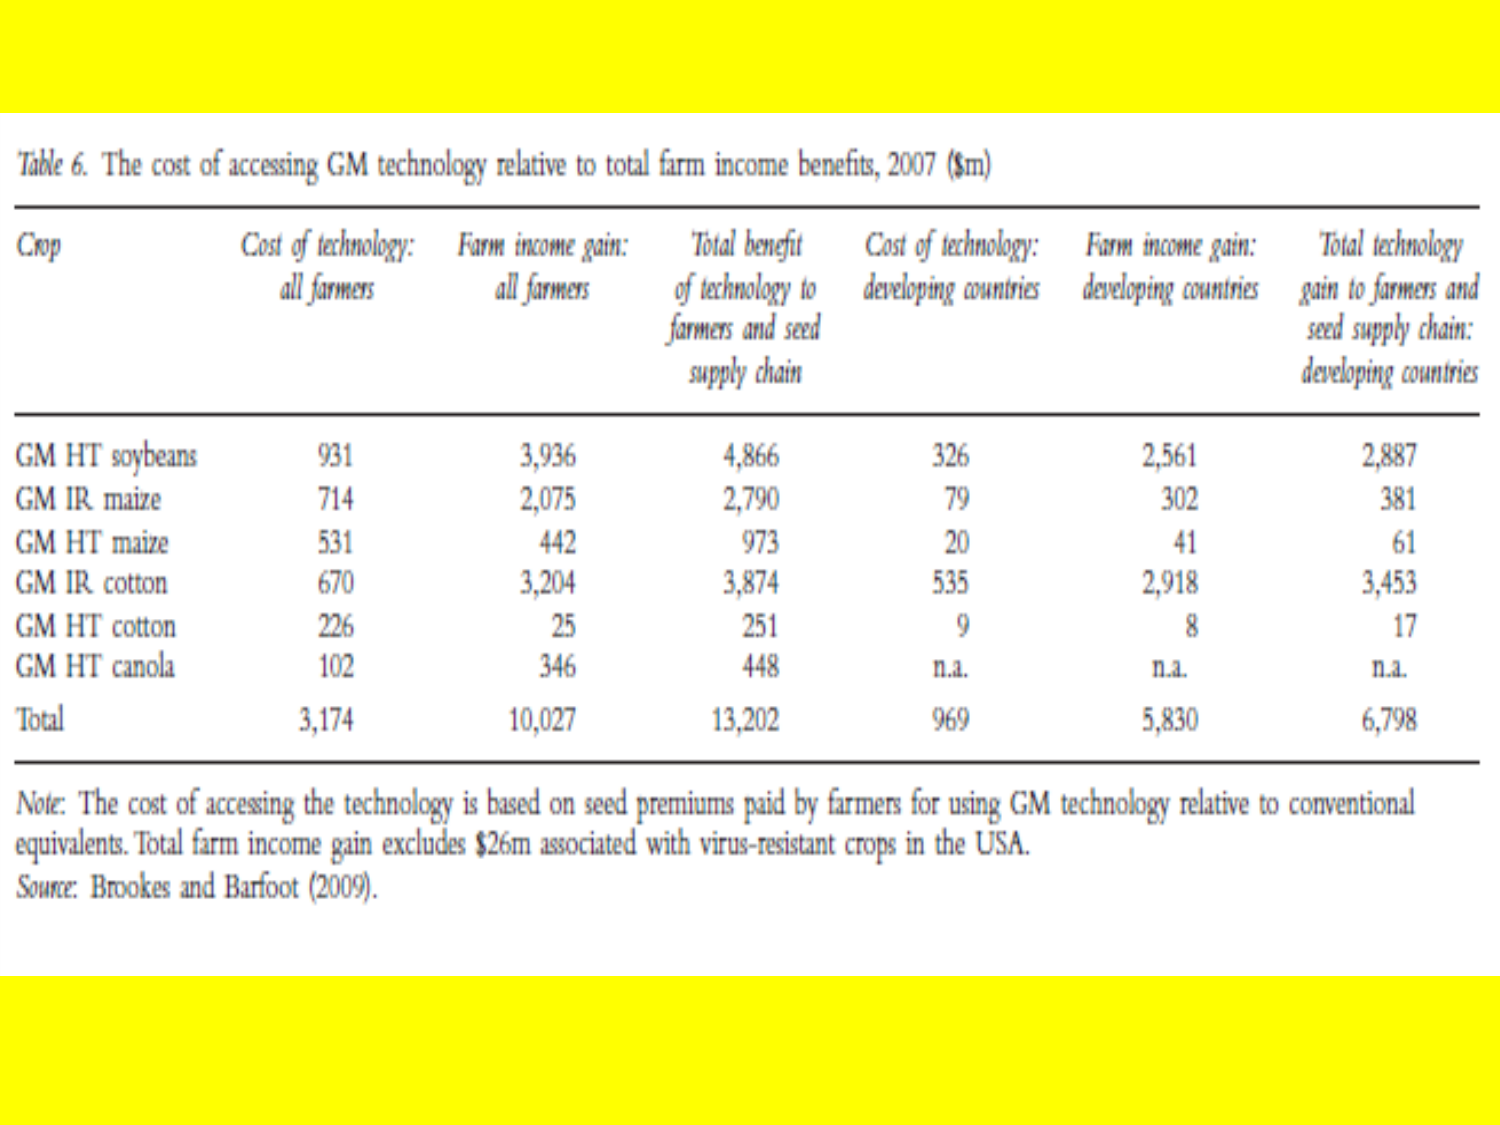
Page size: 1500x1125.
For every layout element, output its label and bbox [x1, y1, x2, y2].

picture [0, 113, 1500, 977]
